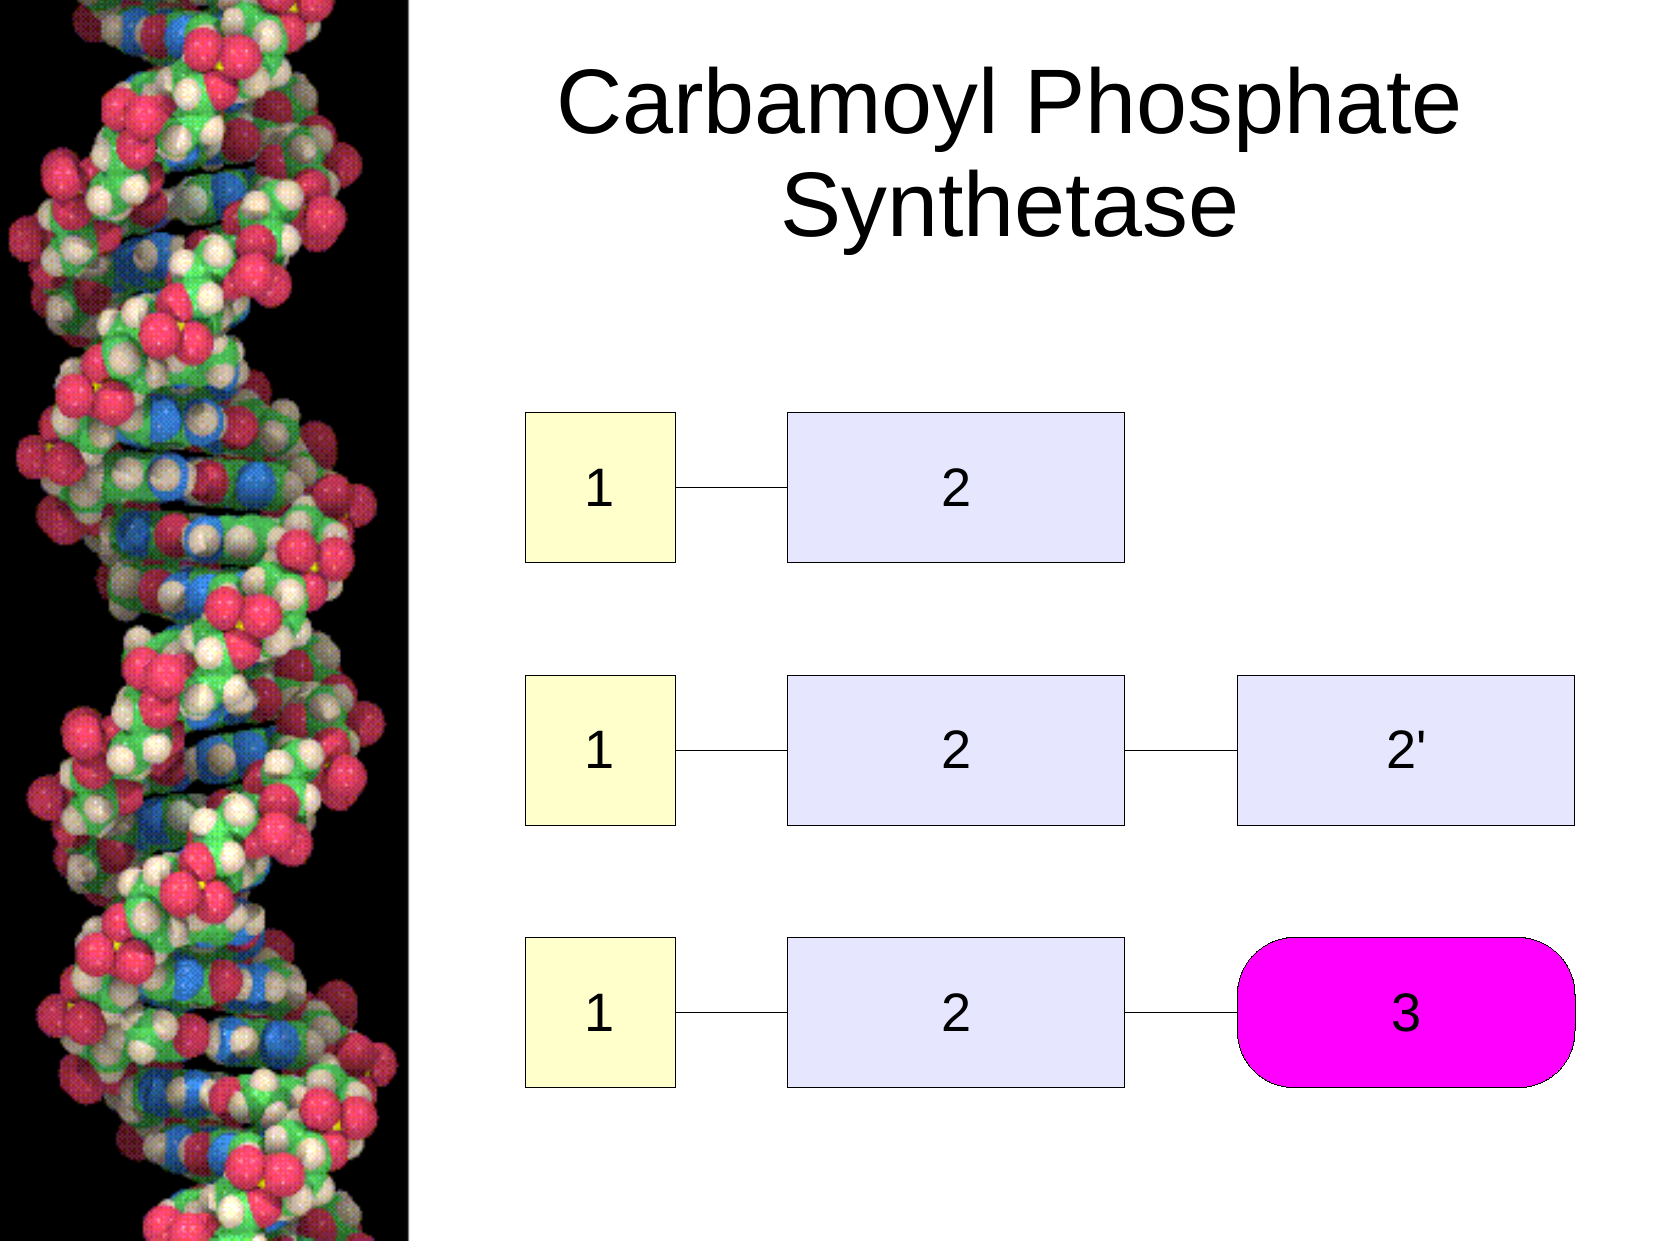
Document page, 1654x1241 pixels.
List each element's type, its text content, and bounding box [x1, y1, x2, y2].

text_box [1237, 675, 1575, 826]
text_box [525, 788, 676, 826]
text_box 2 [862, 450, 1051, 526]
text_box 3 [1312, 975, 1501, 1051]
text_box 2 [862, 975, 1051, 1051]
text_box [525, 1051, 676, 1088]
text_box 1 [525, 450, 676, 526]
text_box 2' [1312, 712, 1501, 788]
text_box 1 [525, 975, 676, 1051]
text_box [787, 412, 1125, 563]
text_box 1 [525, 712, 676, 788]
text_box [525, 675, 676, 712]
text_box [525, 412, 676, 450]
text_box [787, 675, 1125, 826]
text_box [1237, 937, 1576, 1088]
text_box 2 [862, 712, 1051, 788]
text_box [525, 526, 676, 563]
picture [0, 0, 1654, 1241]
text_box [787, 937, 1125, 1088]
title Carbamoyl Phosphate Synthetase [450, 49, 1571, 257]
text_box [525, 937, 676, 975]
